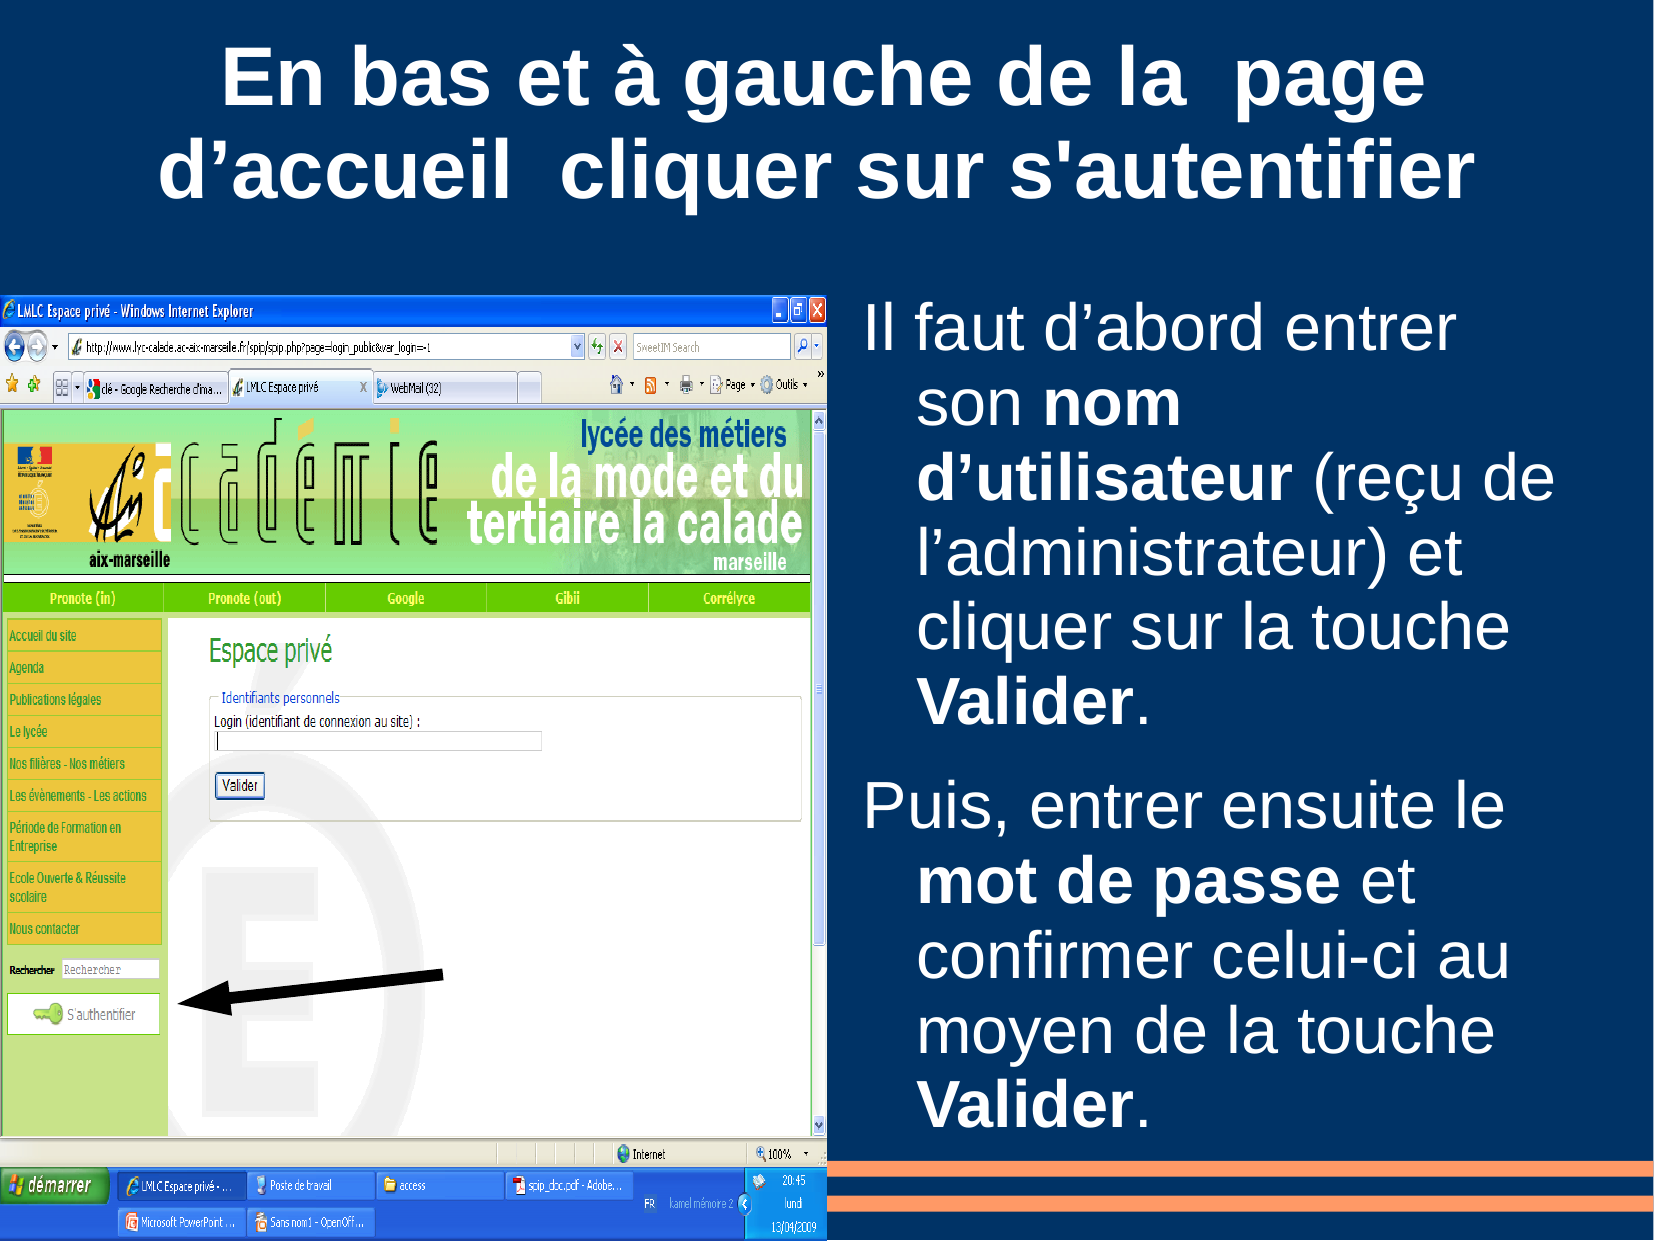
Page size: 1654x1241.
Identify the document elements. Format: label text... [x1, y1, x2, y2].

list Il faut d’abord entrer son nom d’utilisateur (reçu de l’administrateur) et cliquer sur la touche Valider. Puis, entrer ensuite le mot de passe et confirmer celui-ci au moyen de la touche Valider. [845, 290, 1572, 1143]
picture [0, 295, 827, 1241]
title En bas et à gauche de la page d’accueil cliquer sur s'autentifier [118, 29, 1531, 356]
